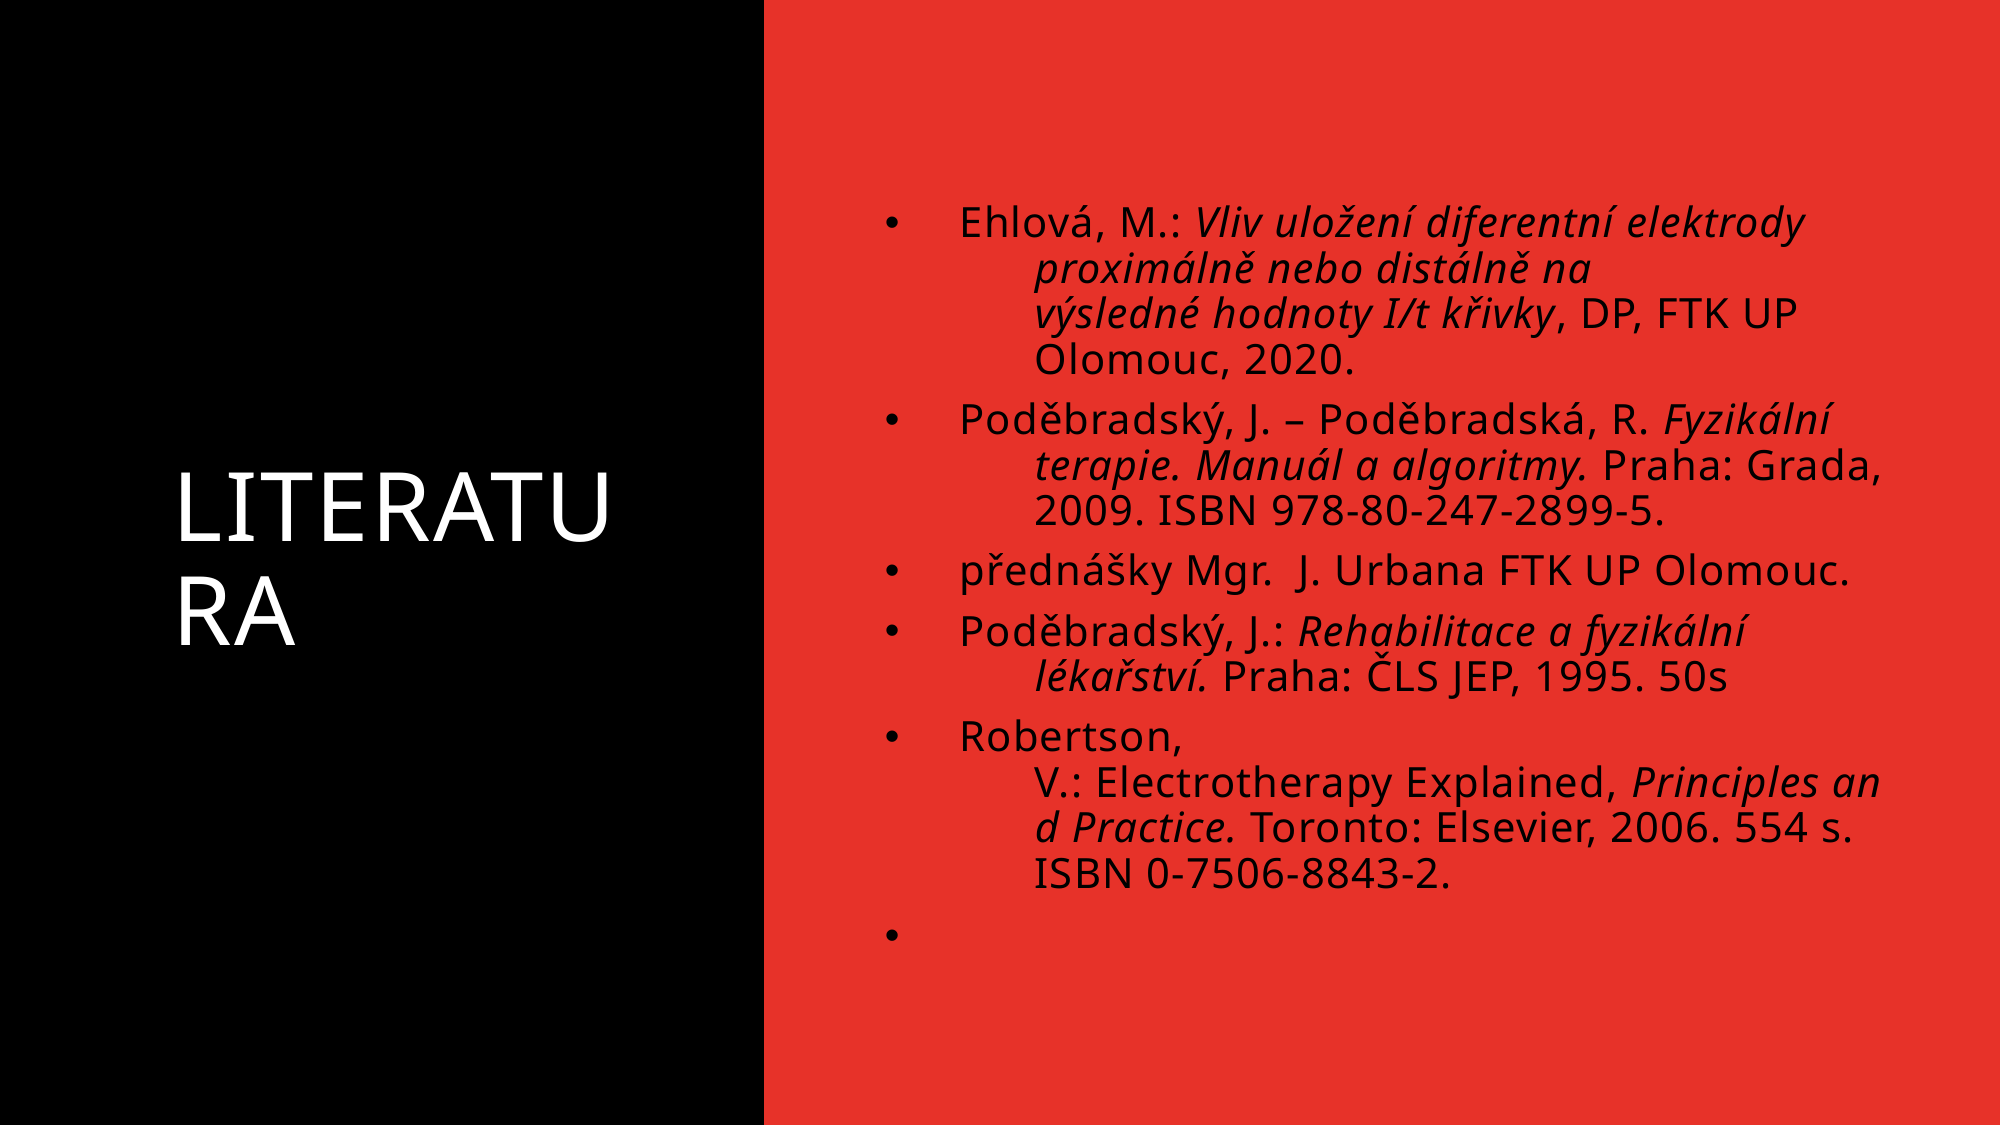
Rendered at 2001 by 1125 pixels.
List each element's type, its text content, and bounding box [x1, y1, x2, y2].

title literatura [157, 105, 685, 1020]
list Ehlová, M.: Vliv uložení diferentní elektrody proximálně nebo distálně na výsledné hodnoty I/t křivky, DP, FTK UP Olomouc, 2020. Poděbradský, J. – Poděbradská, R. Fyzikální terapie. Manuál a algoritmy. Praha: Grada, 2009. ISBN 978-80-247-2899-5. přednášky Mgr. J. Urbana FTK UP Olomouc. Poděbradský, J.: Rehabilitace a fyzikální lékařství. Praha: ČLS JEP, 1995. 50s Robertson, V.: Electrotherapy Explained, Principles and Practice. Toronto: Elsevier, 2006. 554 s. ISBN 0-7506-8843-2. [869, 105, 1902, 1115]
text_box [0, 0, 2000, 1125]
